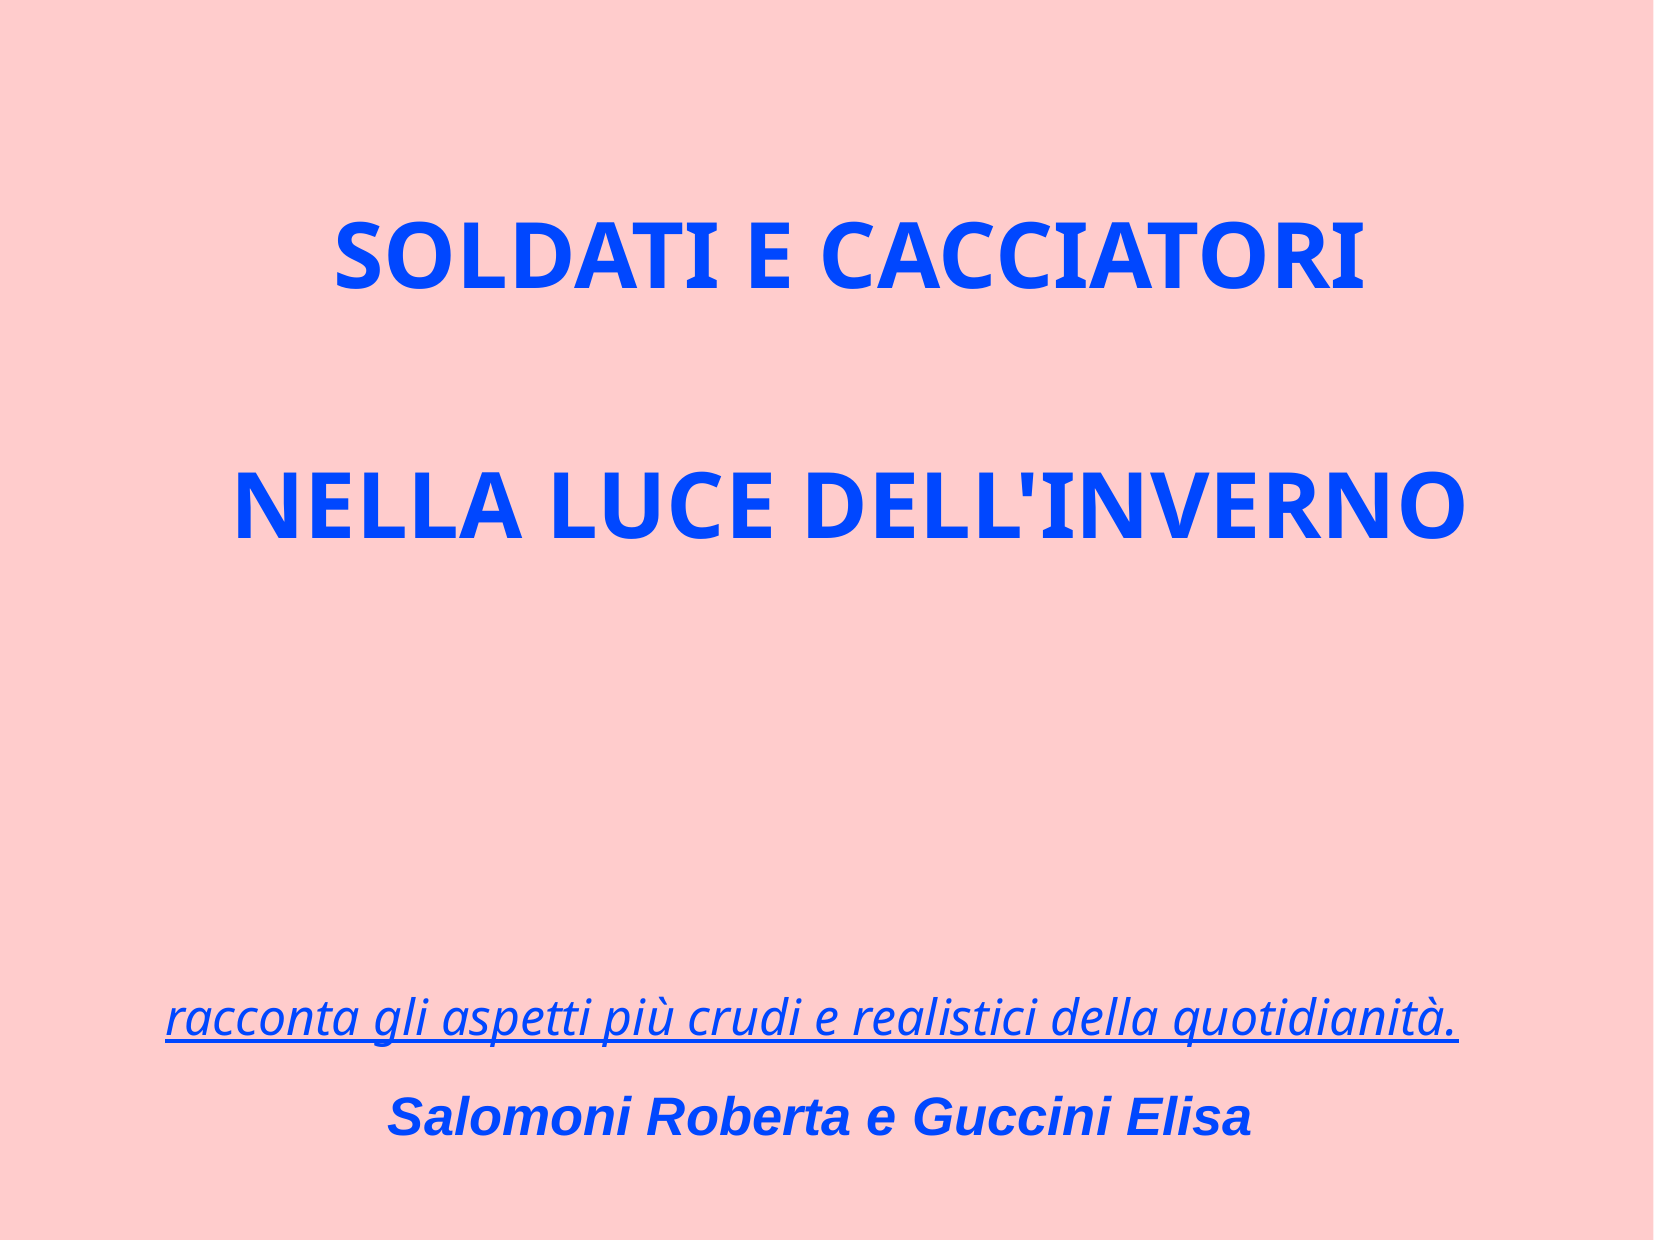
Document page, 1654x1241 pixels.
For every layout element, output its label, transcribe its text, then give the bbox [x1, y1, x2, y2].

list Salomoni Roberta e Guccini Elisa [106, 1086, 1536, 1193]
text_box racconta gli aspetti più crudi e realistici della quotidianità. [59, 974, 1565, 1063]
title SOLDATI E CACCIATORI NELLA LUCE DELL'INVERNO [118, 47, 1583, 709]
